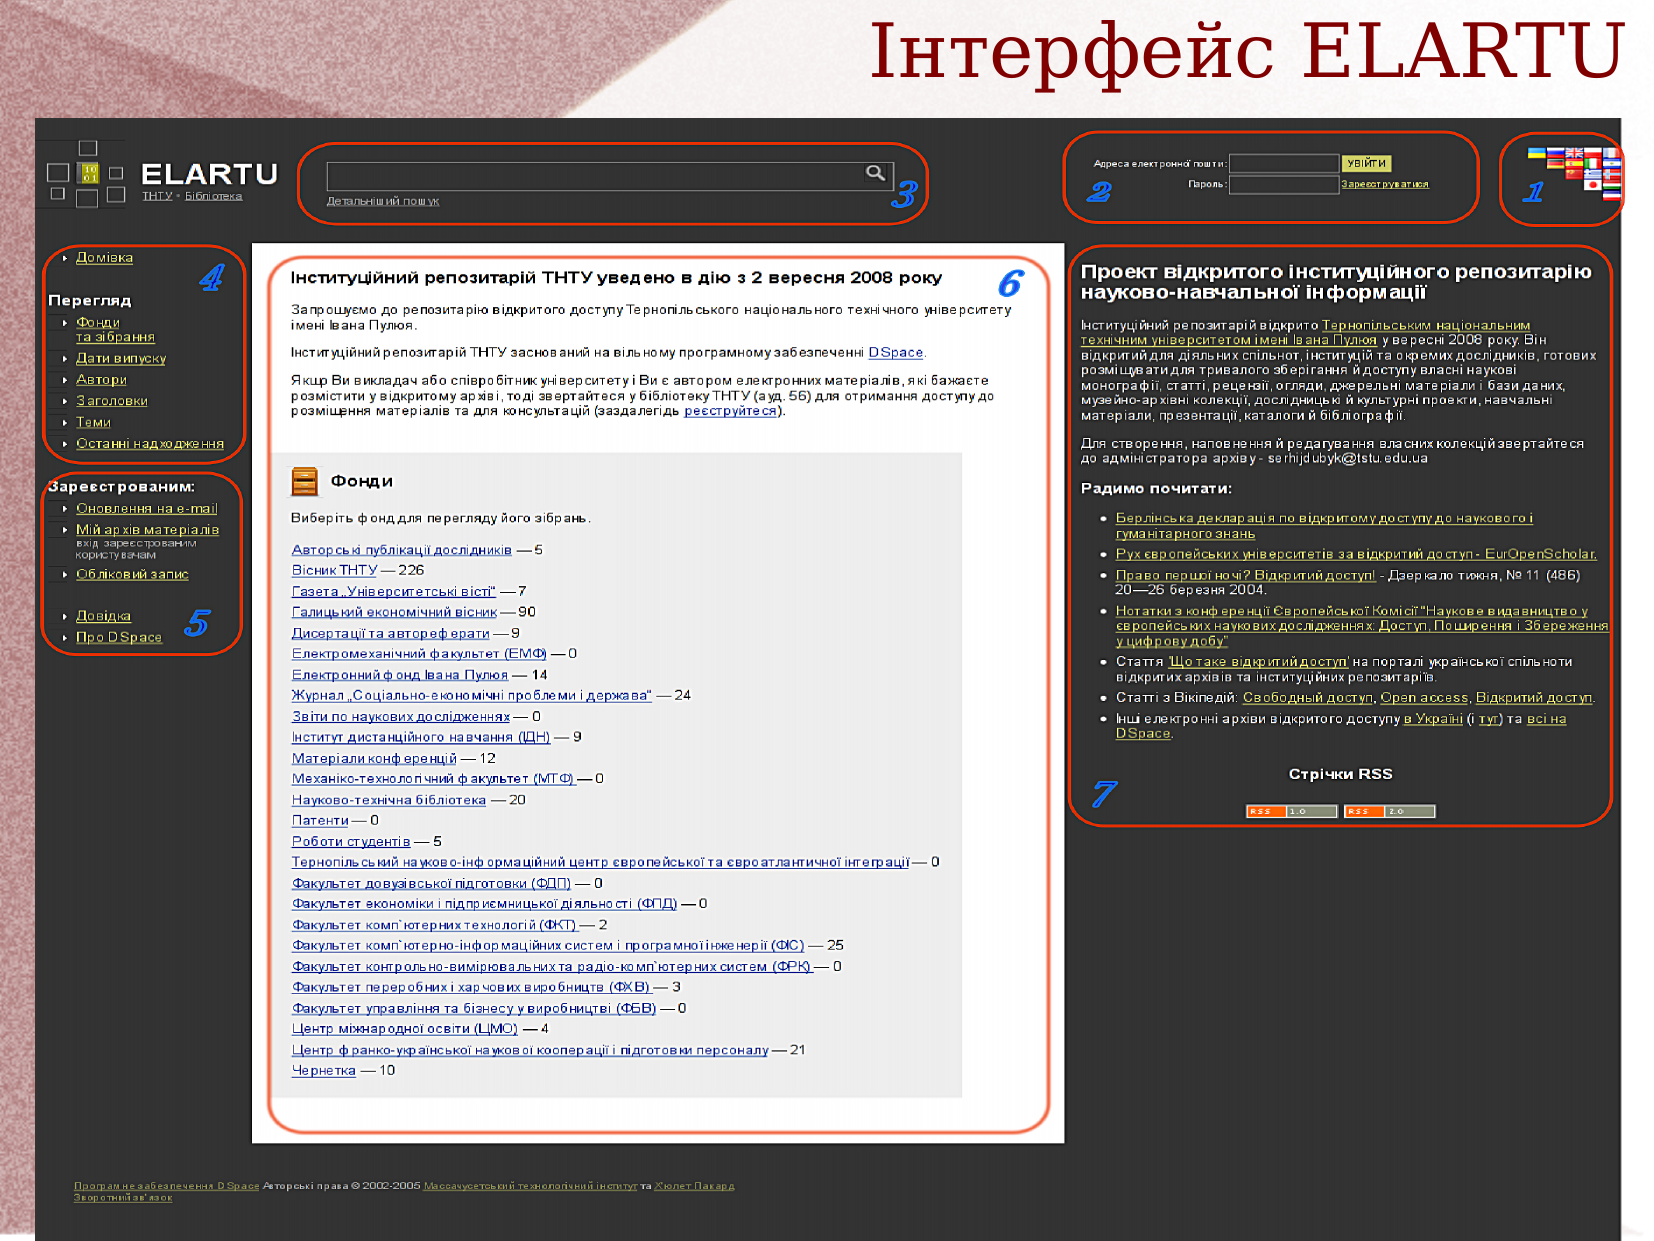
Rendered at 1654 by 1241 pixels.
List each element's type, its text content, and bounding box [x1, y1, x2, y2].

title Інтерфейс ELARTU [620, 7, 1630, 96]
picture [0, 0, 1654, 1241]
